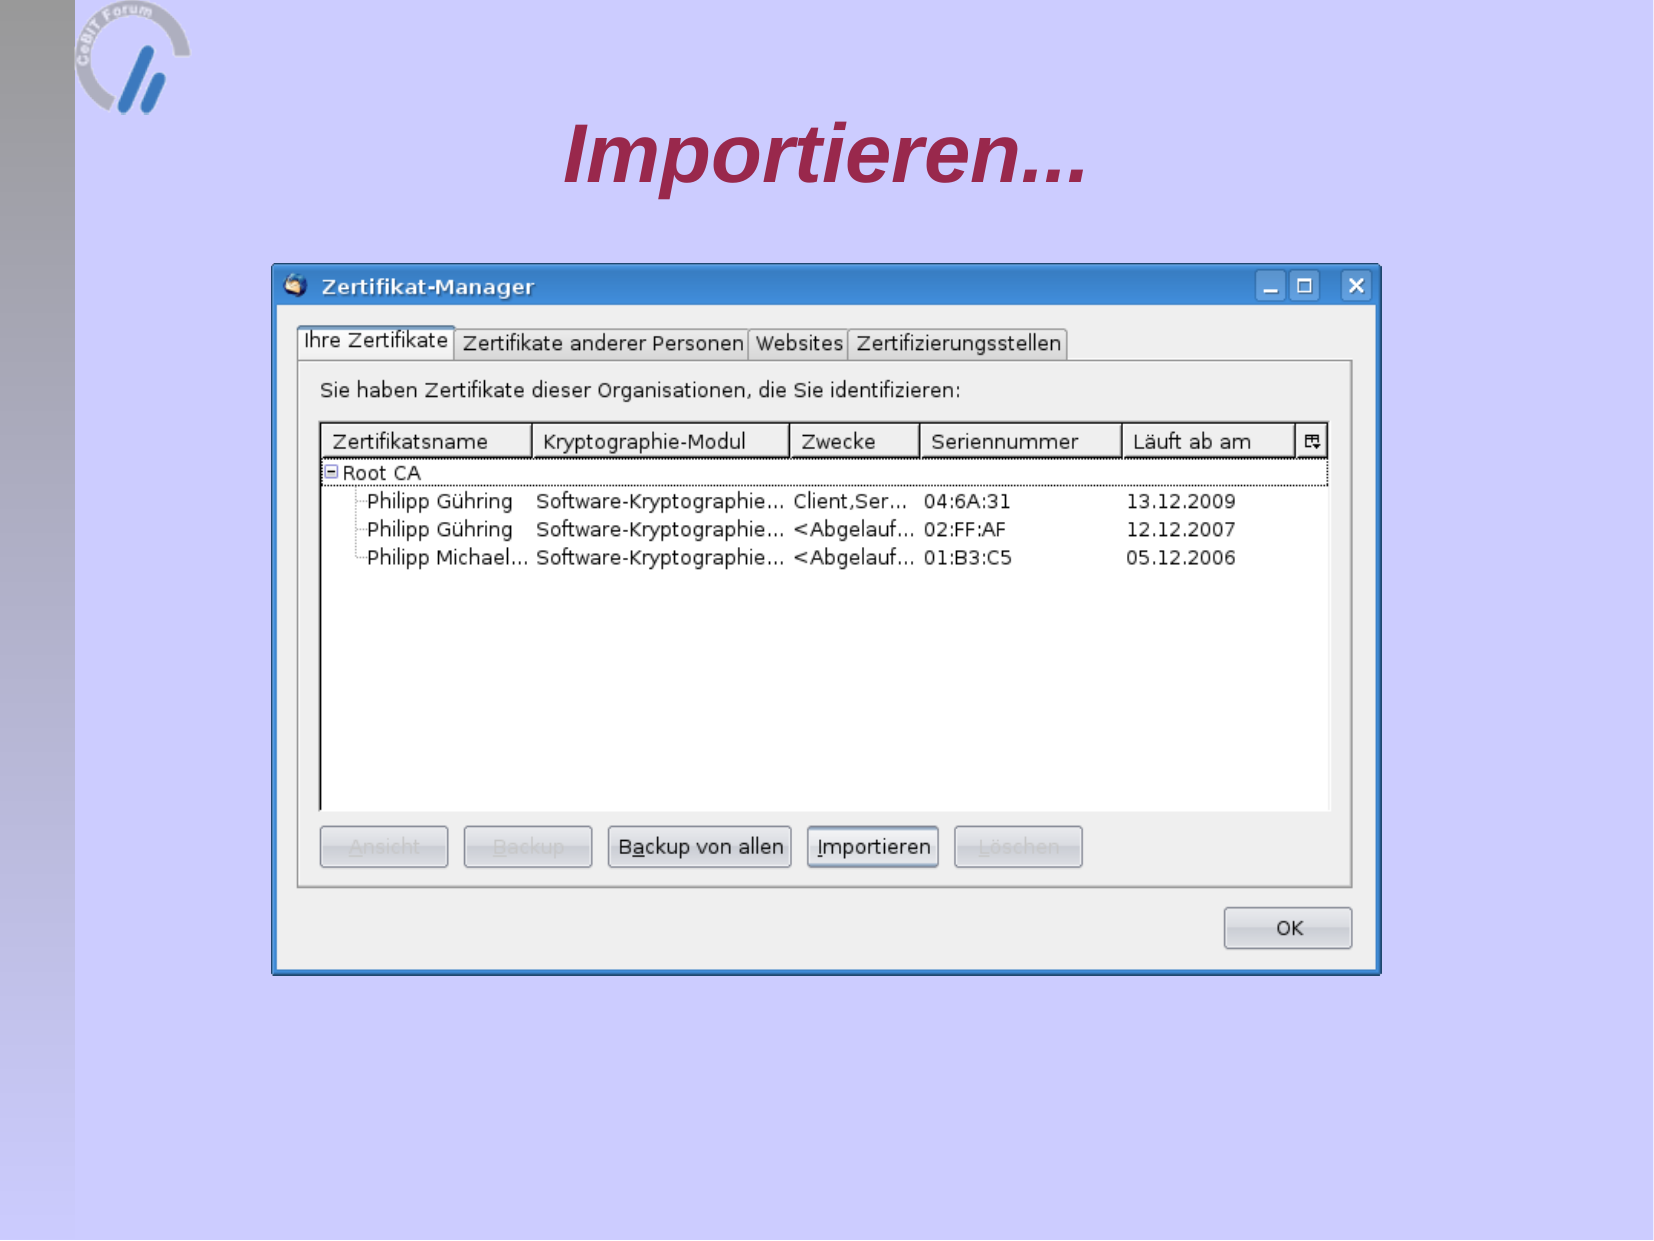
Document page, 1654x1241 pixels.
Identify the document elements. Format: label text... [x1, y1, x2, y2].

picture [271, 263, 1382, 976]
title Importieren... [121, 49, 1534, 257]
